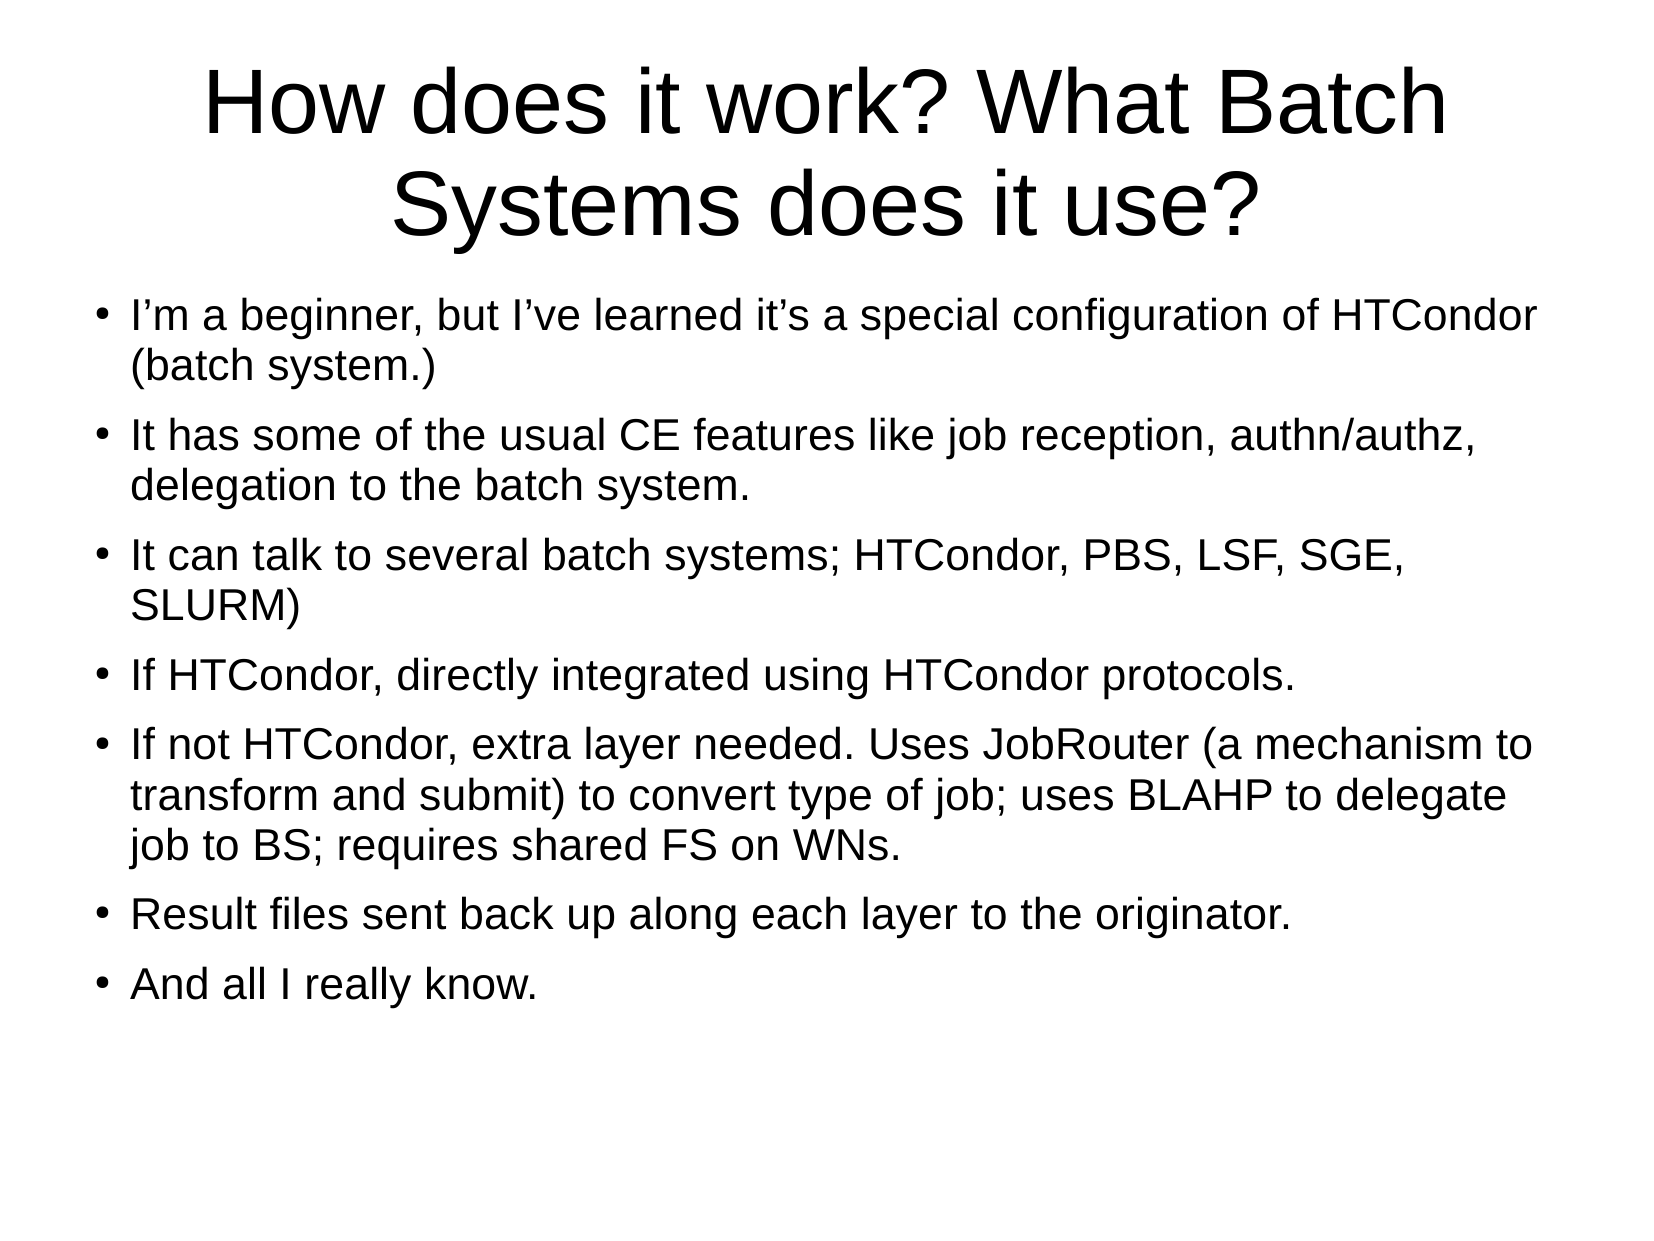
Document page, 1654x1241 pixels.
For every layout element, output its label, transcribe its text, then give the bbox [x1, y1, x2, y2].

title How does it work? What Batch Systems does it use? [82, 49, 1571, 257]
list I’m a beginner, but I’ve learned it’s a special configuration of HTCondor (batch system.) It has some of the usual CE features like job reception, authn/authz, delegation to the batch system. It can talk to several batch systems; HTCondor, PBS, LSF, SGE, SLURM) If HTCondor, directly integrated using HTCondor protocols. If not HTCondor, extra layer needed. Uses JobRouter (a mechanism to transform and submit) to convert type of job; uses BLAHP to delegate job to BS; requires shared FS on WNs. Result files sent back up along each layer to the originator. And all I really know. [82, 290, 1571, 1010]
